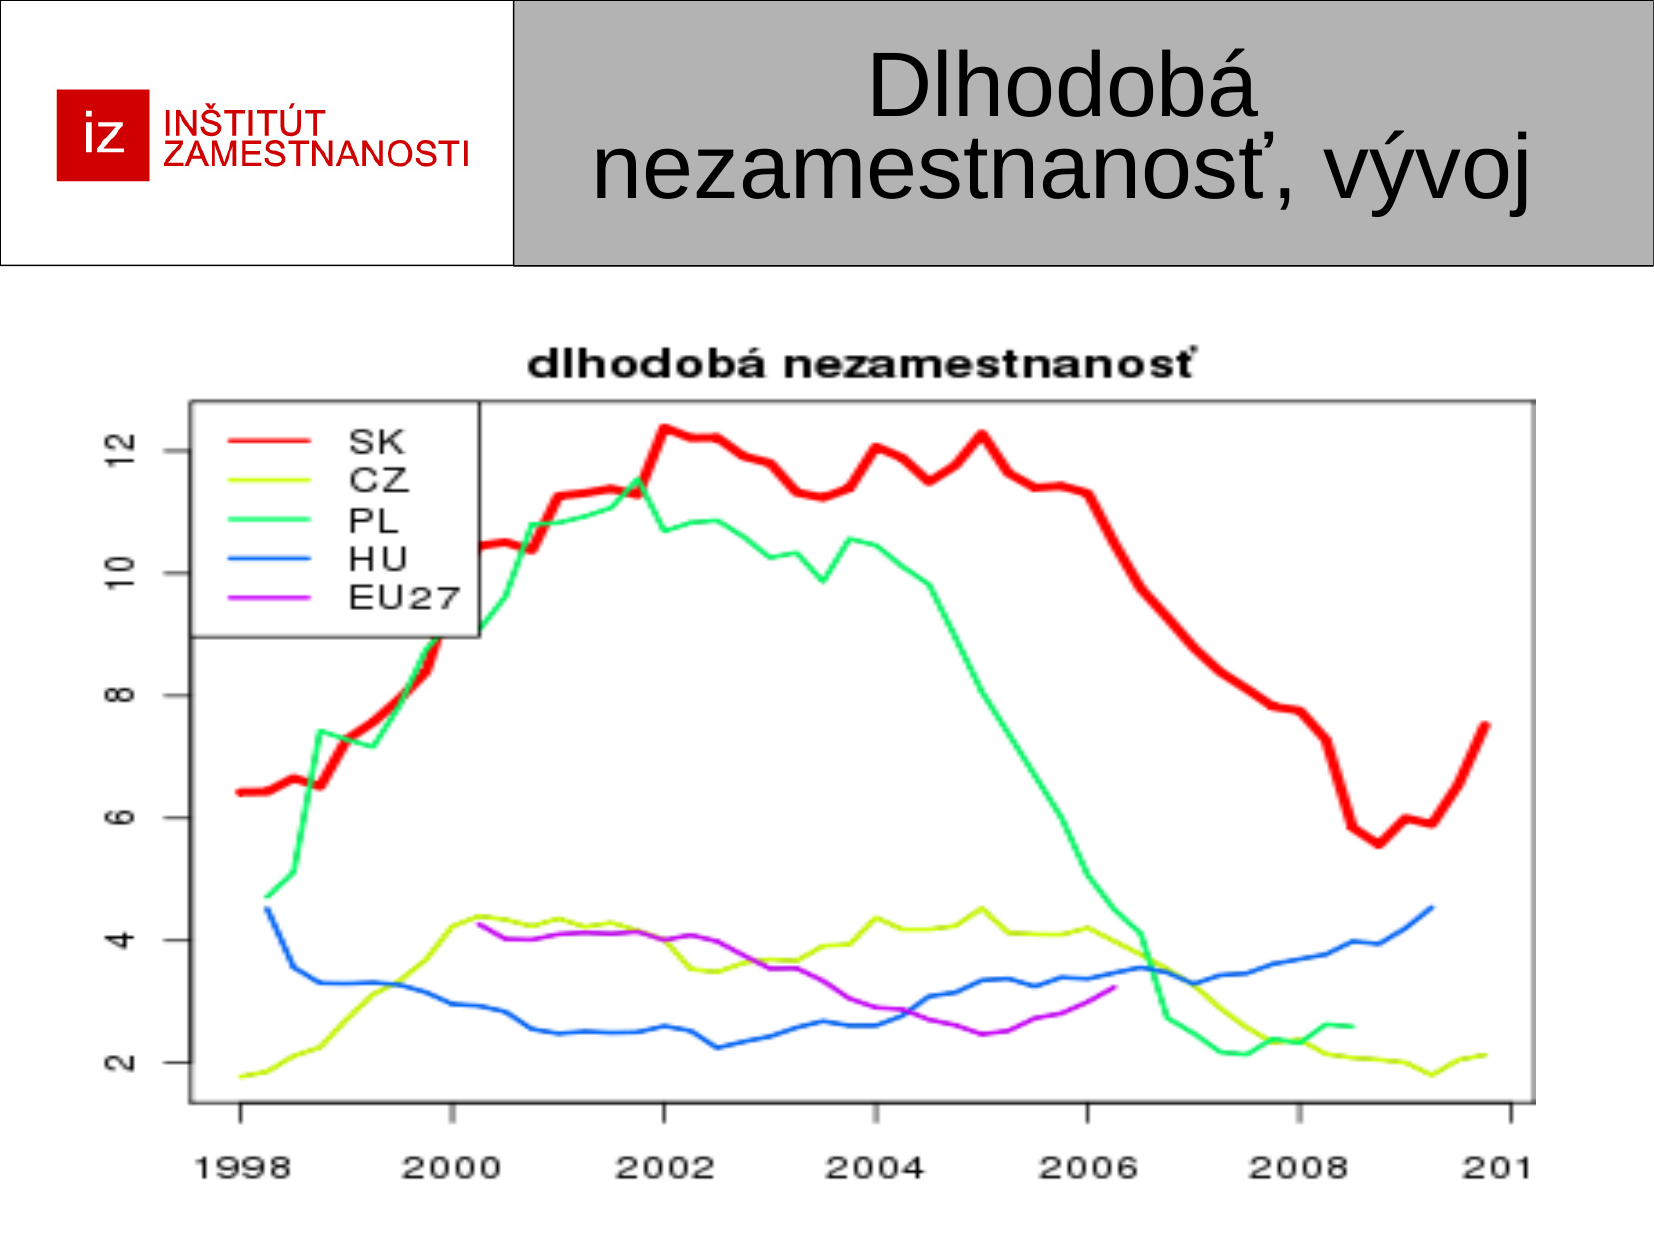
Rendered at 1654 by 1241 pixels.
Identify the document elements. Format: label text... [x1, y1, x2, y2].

picture [88, 324, 1536, 1182]
picture [5, 8, 512, 257]
title Dlhodobá nezamestnanosť, vývoj [561, 37, 1565, 229]
